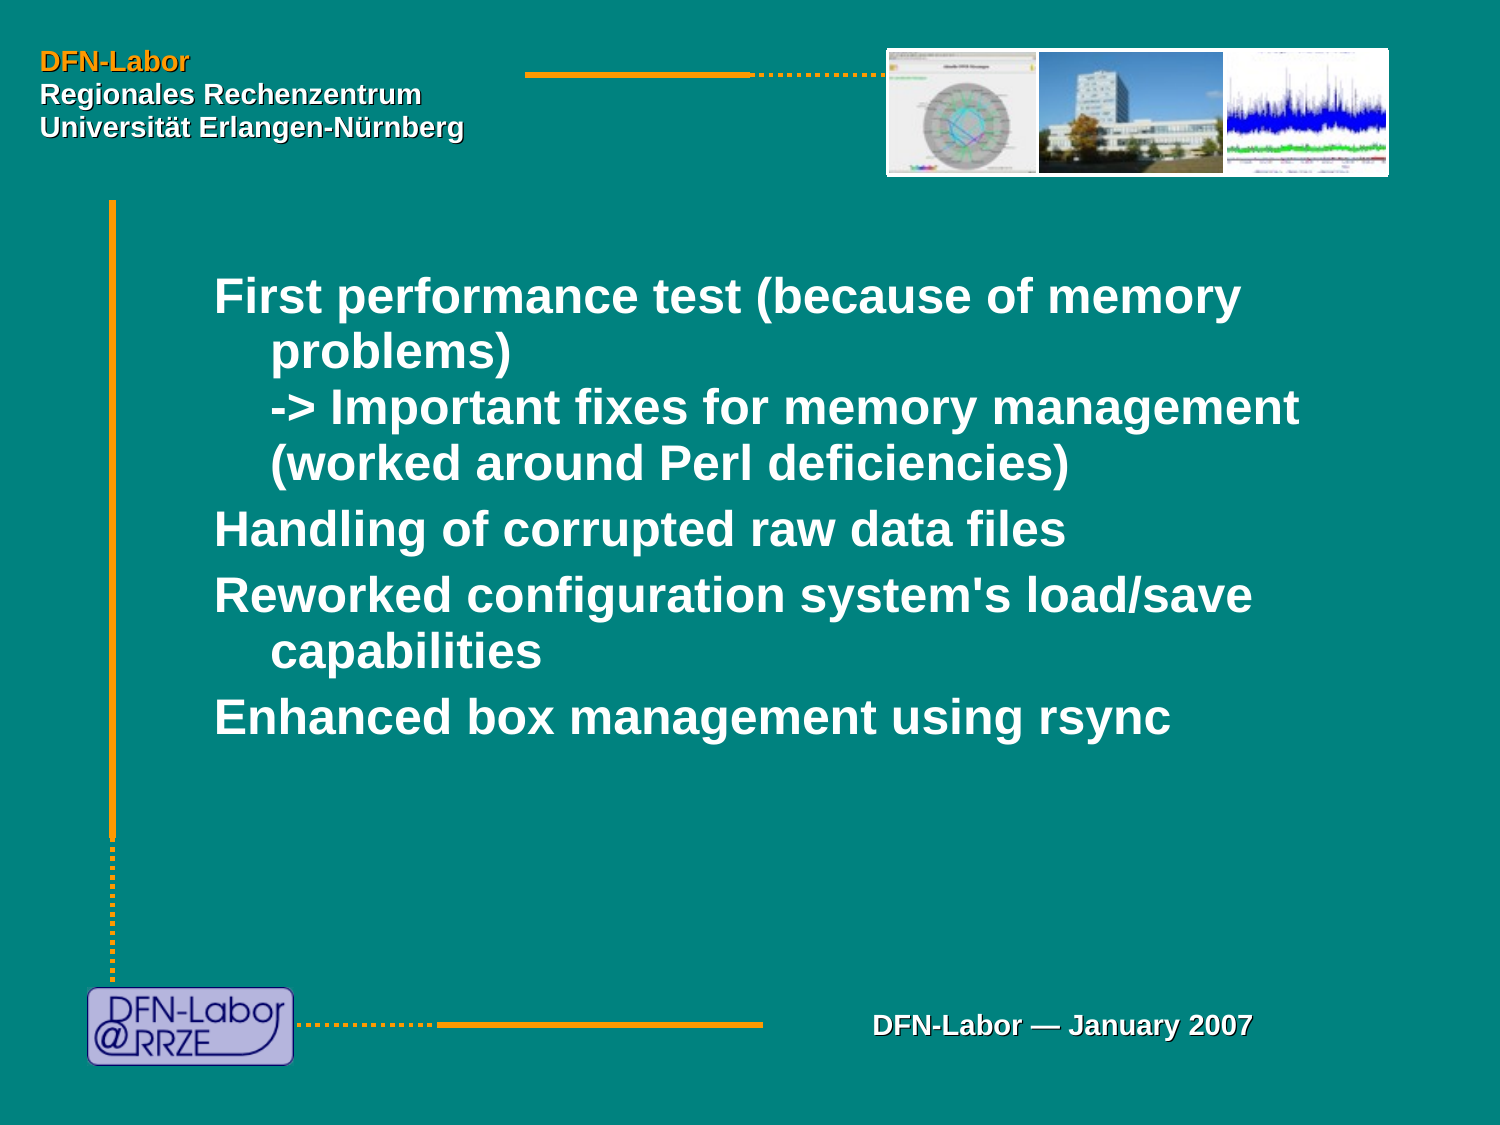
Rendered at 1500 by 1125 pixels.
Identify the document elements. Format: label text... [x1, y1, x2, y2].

picture [889, 52, 1036, 173]
picture [1227, 52, 1386, 173]
picture [87, 987, 294, 1066]
picture [1039, 52, 1223, 173]
list First performance test (because of memory problems) -> Important fixes for memory management (worked around Perl deficiencies) Handling of corrupted raw data files Reworked configuration system's load/save capabilities Enhanced box management using rsync [123, 207, 1417, 842]
